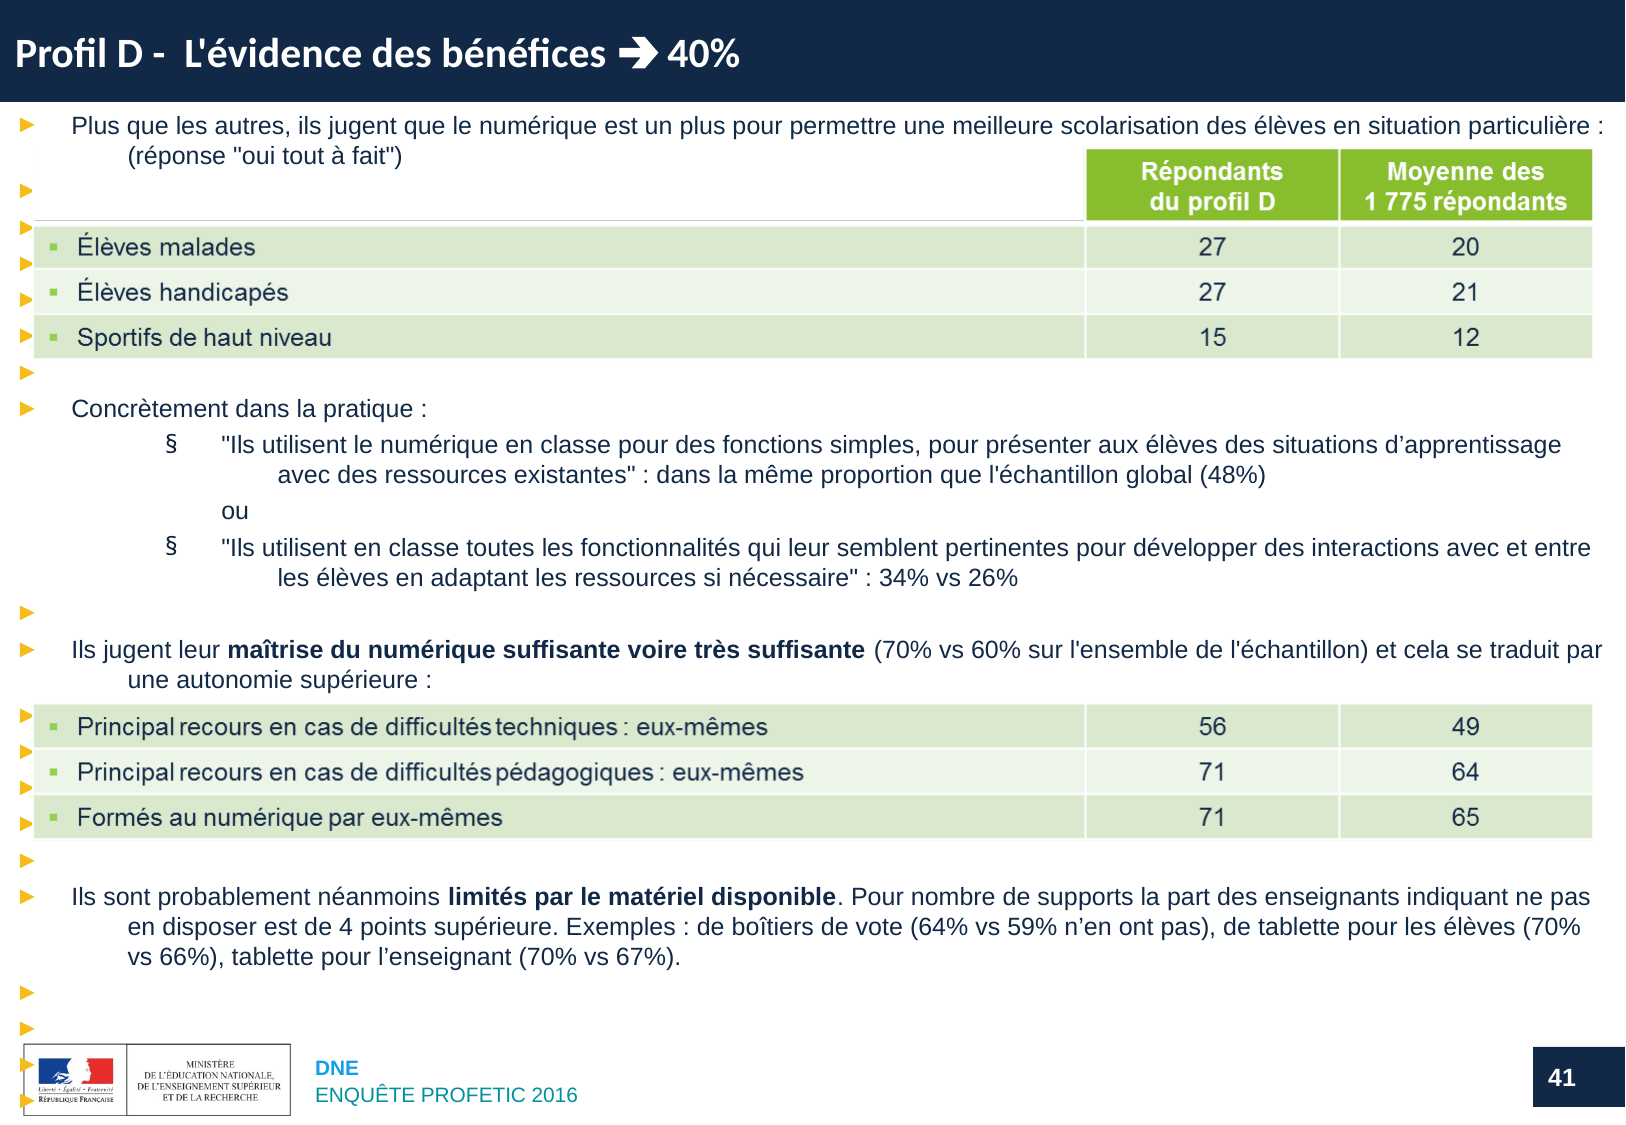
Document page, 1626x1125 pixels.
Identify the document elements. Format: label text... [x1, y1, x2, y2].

list Plus que les autres, ils jugent que le numérique est un plus pour permettre une meilleure scolarisation des élèves en situation particulière : (réponse "oui tout à fait") Concrètement dans la pratique : "Ils utilisent le numérique en classe pour des fonctions simples, pour présenter aux élèves des situations d’apprentissage avec des ressources existantes" : dans la même proportion que l'échantillon global (48%) ou "Ils utilisent en classe toutes les fonctionnalités qui leur semblent pertinentes pour développer des interactions avec et entre les élèves en adaptant les ressources si nécessaire" : 34% vs 26% Ils jugent leur maîtrise du numérique suffisante voire très suffisante (70% vs 60% sur l'ensemble de l'échantillon) et cela se traduit par une autonomie supérieure : Ils sont probablement néanmoins limités par le matériel disponible. Pour nombre de supports la part des enseignants indiquant ne pas en disposer est de 4 points supérieure. Exemples : de boîtiers de vote (64% vs 59% n’en ont pas), de tablette pour les élèves (70% vs 66%), tablette pour l’enseignant (70% vs 67%). [0, 102, 1625, 1059]
picture [32, 702, 1594, 846]
text_box 41 [1533, 1046, 1625, 1107]
title Profil D - L'évidence des bénéfices  40% [0, 0, 1625, 102]
picture [32, 147, 1594, 366]
